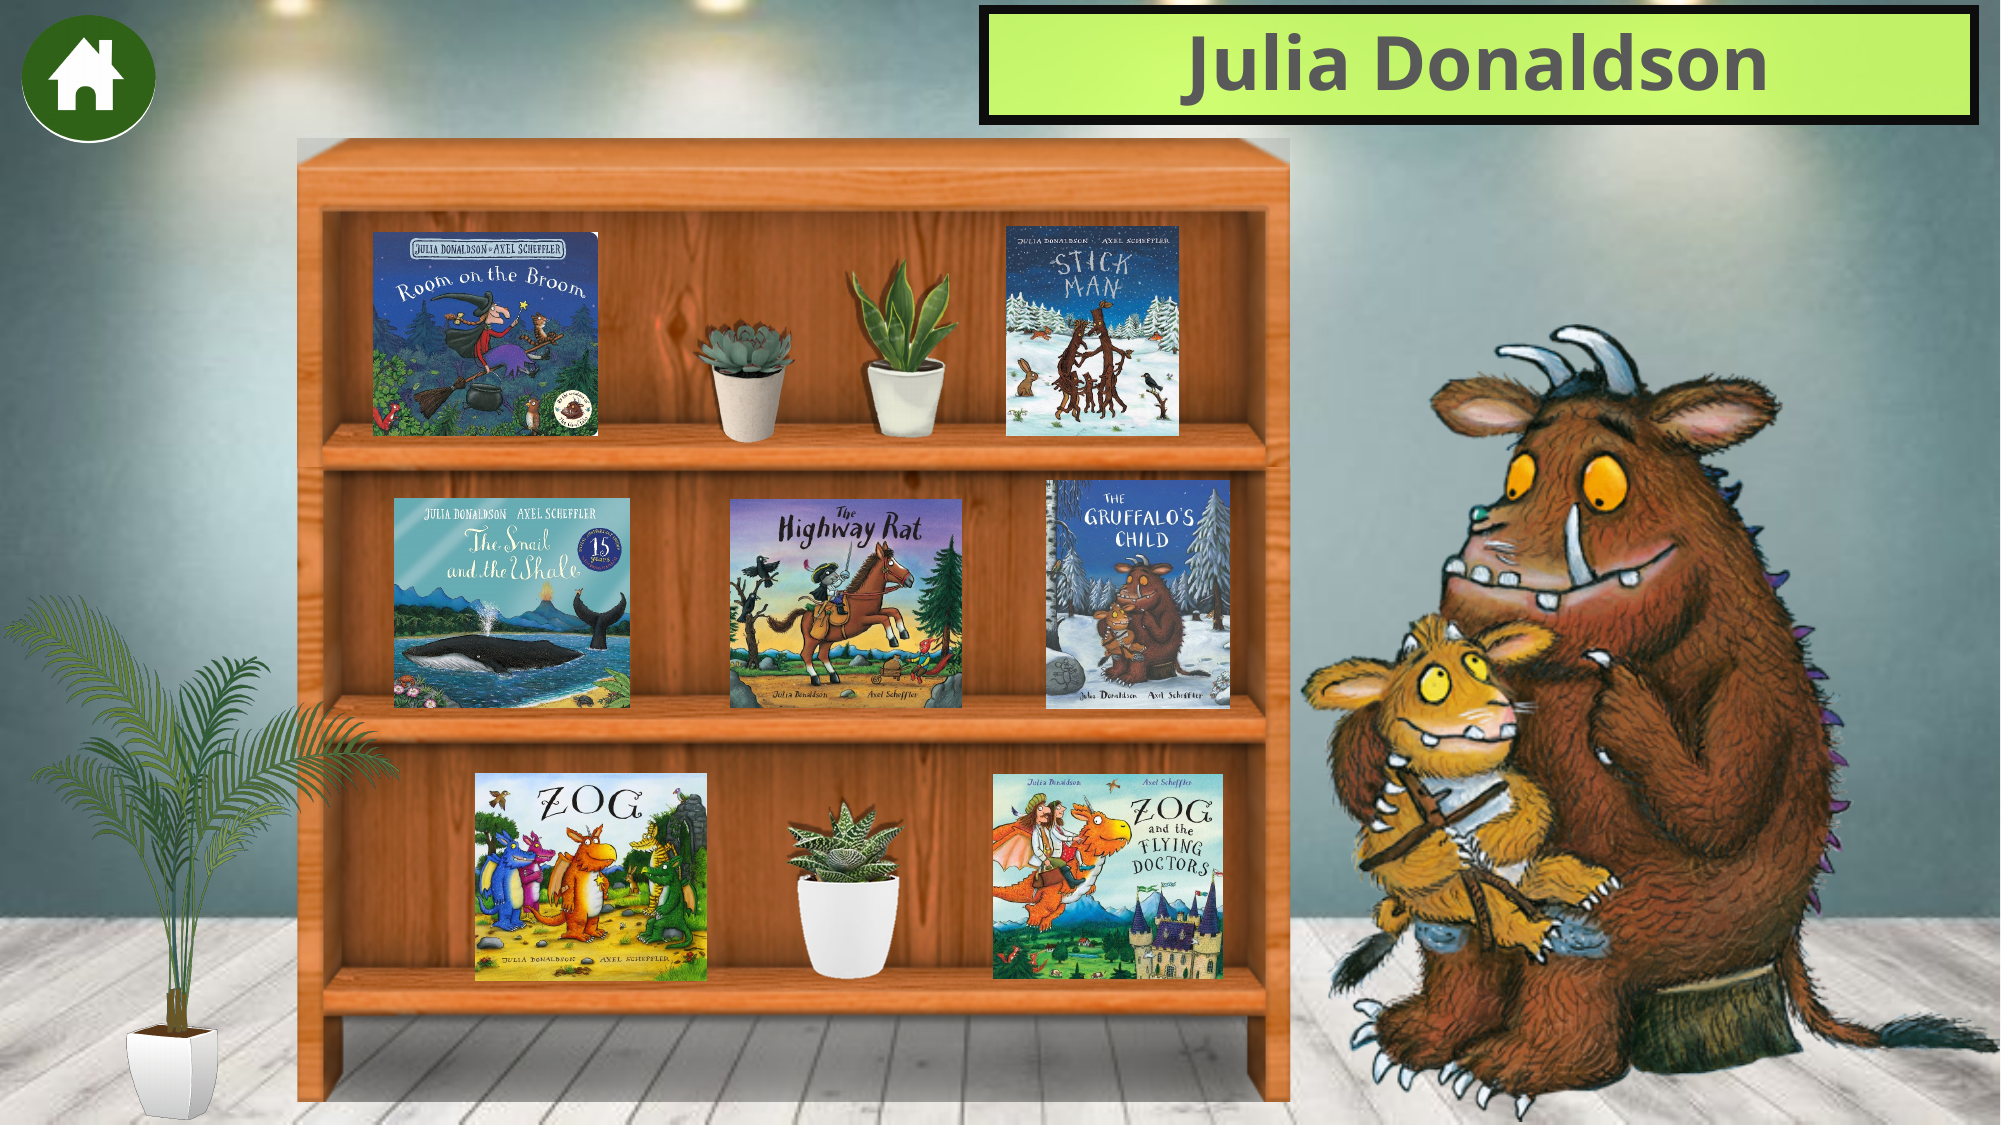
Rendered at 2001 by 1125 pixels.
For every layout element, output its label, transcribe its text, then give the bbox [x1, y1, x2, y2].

picture [4, 138, 1291, 1120]
picture [14, 9, 163, 149]
picture [1300, 324, 2000, 1122]
text_box Julia Donaldson [984, 9, 1975, 120]
